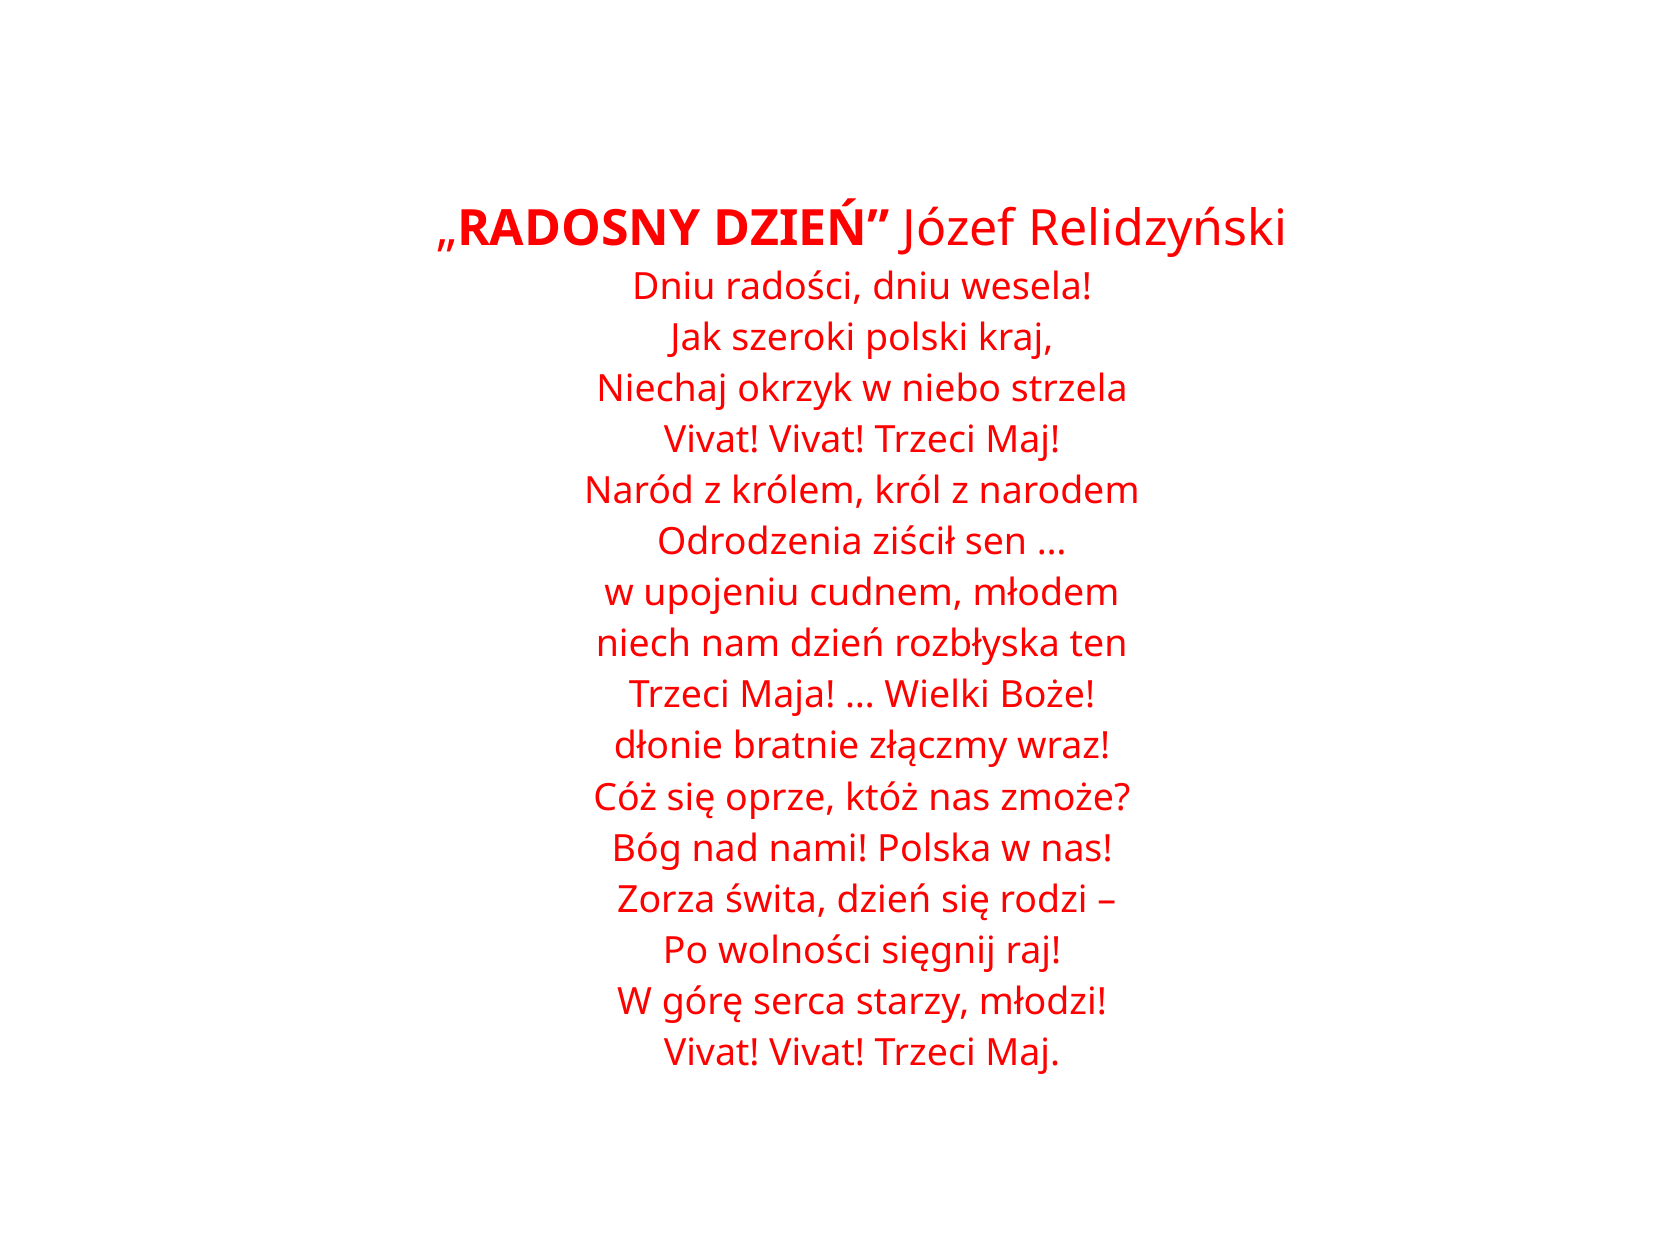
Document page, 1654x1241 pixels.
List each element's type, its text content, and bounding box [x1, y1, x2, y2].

subtitle „RADOSNY DZIEŃ” Józef Relidzyński Dniu radości, dniu wesela! Jak szeroki polski kraj, Niechaj okrzyk w niebo strzela Vivat! Vivat! Trzeci Maj! Naród z królem, król z narodem Odrodzenia ziścił sen … w upojeniu cudnem, młodem niech nam dzień rozbłyska ten Trzeci Maja! … Wielki Boże! dłonie bratnie złączmy wraz! Cóż się oprze, któż nas zmoże? Bóg nad nami! Polska w nas! Zorza świta, dzień się rodzi – Po wolności sięgnij raj! W górę serca starzy, młodzi! Vivat! Vivat! Trzeci Maj. [118, 146, 1607, 1122]
